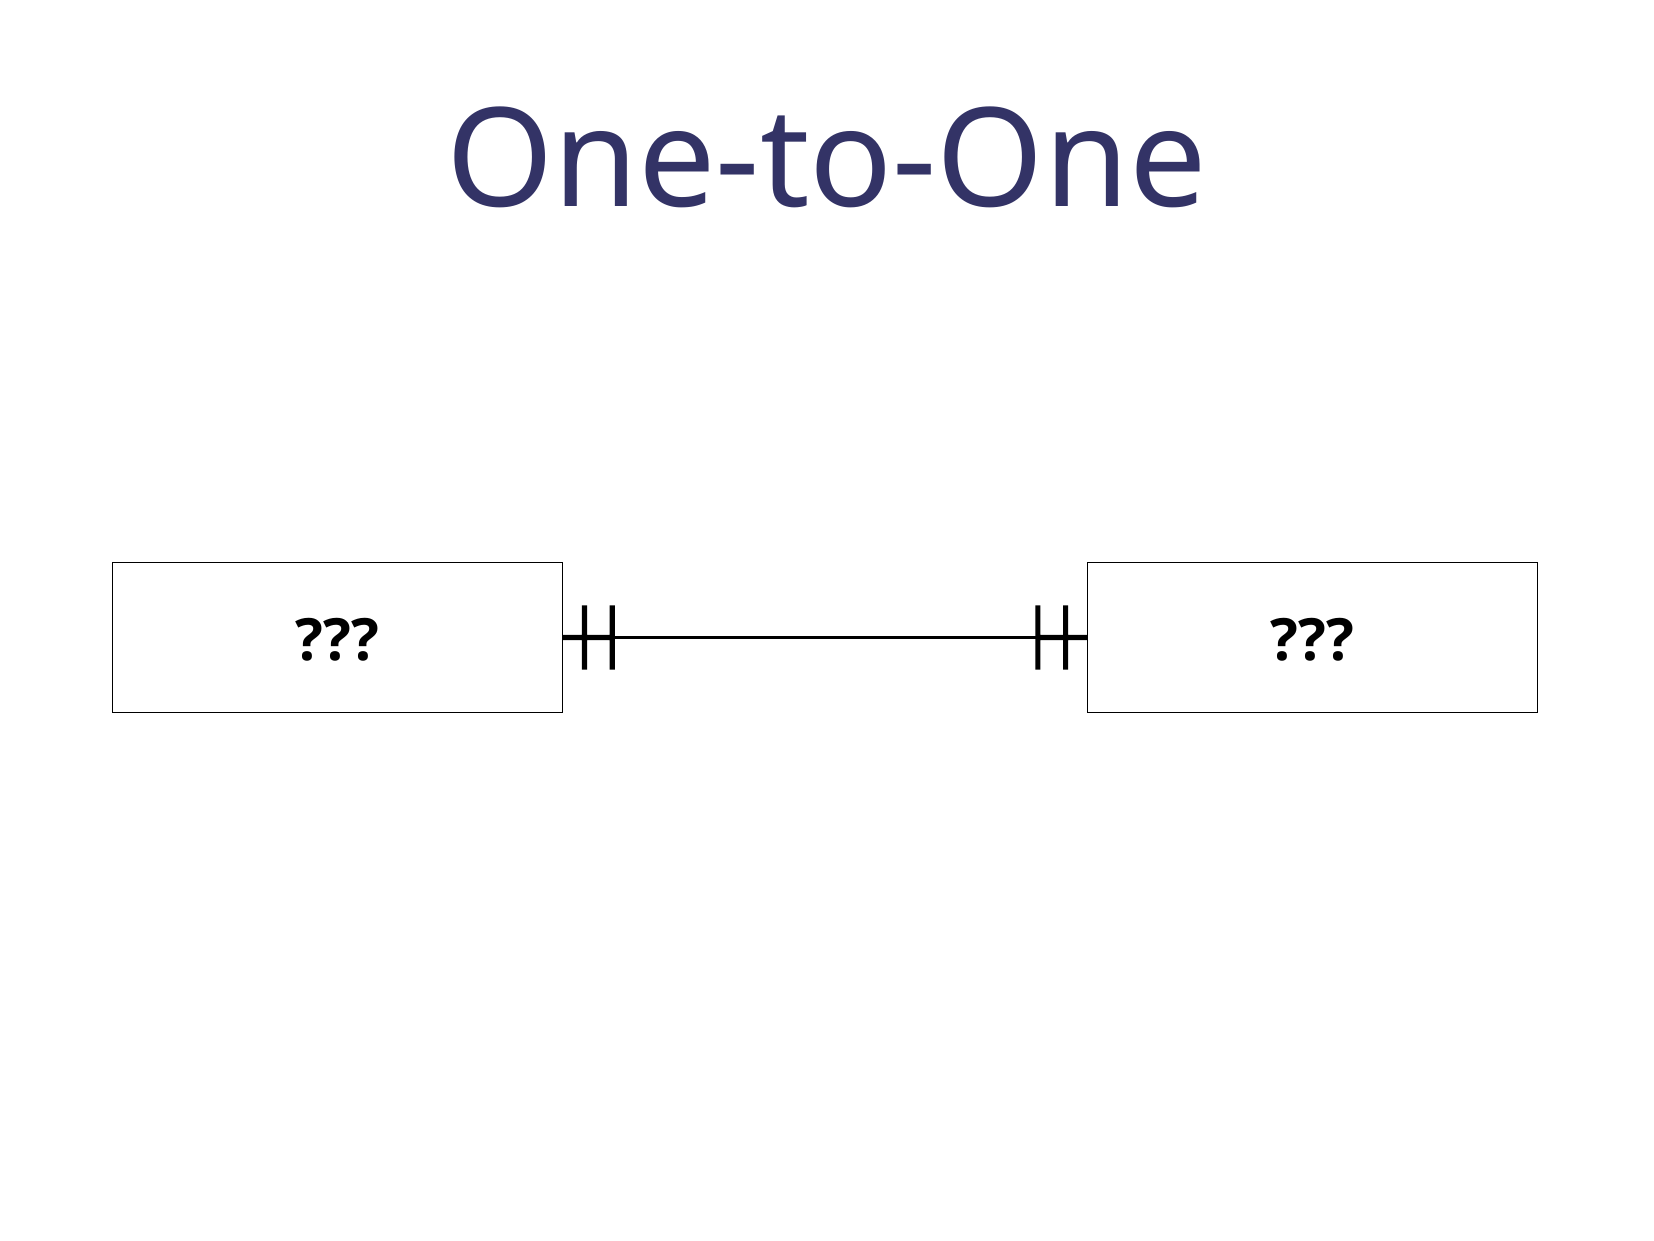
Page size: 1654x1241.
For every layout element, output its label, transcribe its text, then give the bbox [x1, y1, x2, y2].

title One-to-One [82, 56, 1571, 250]
text_box ??? [1087, 562, 1538, 713]
text_box ??? [112, 562, 563, 713]
